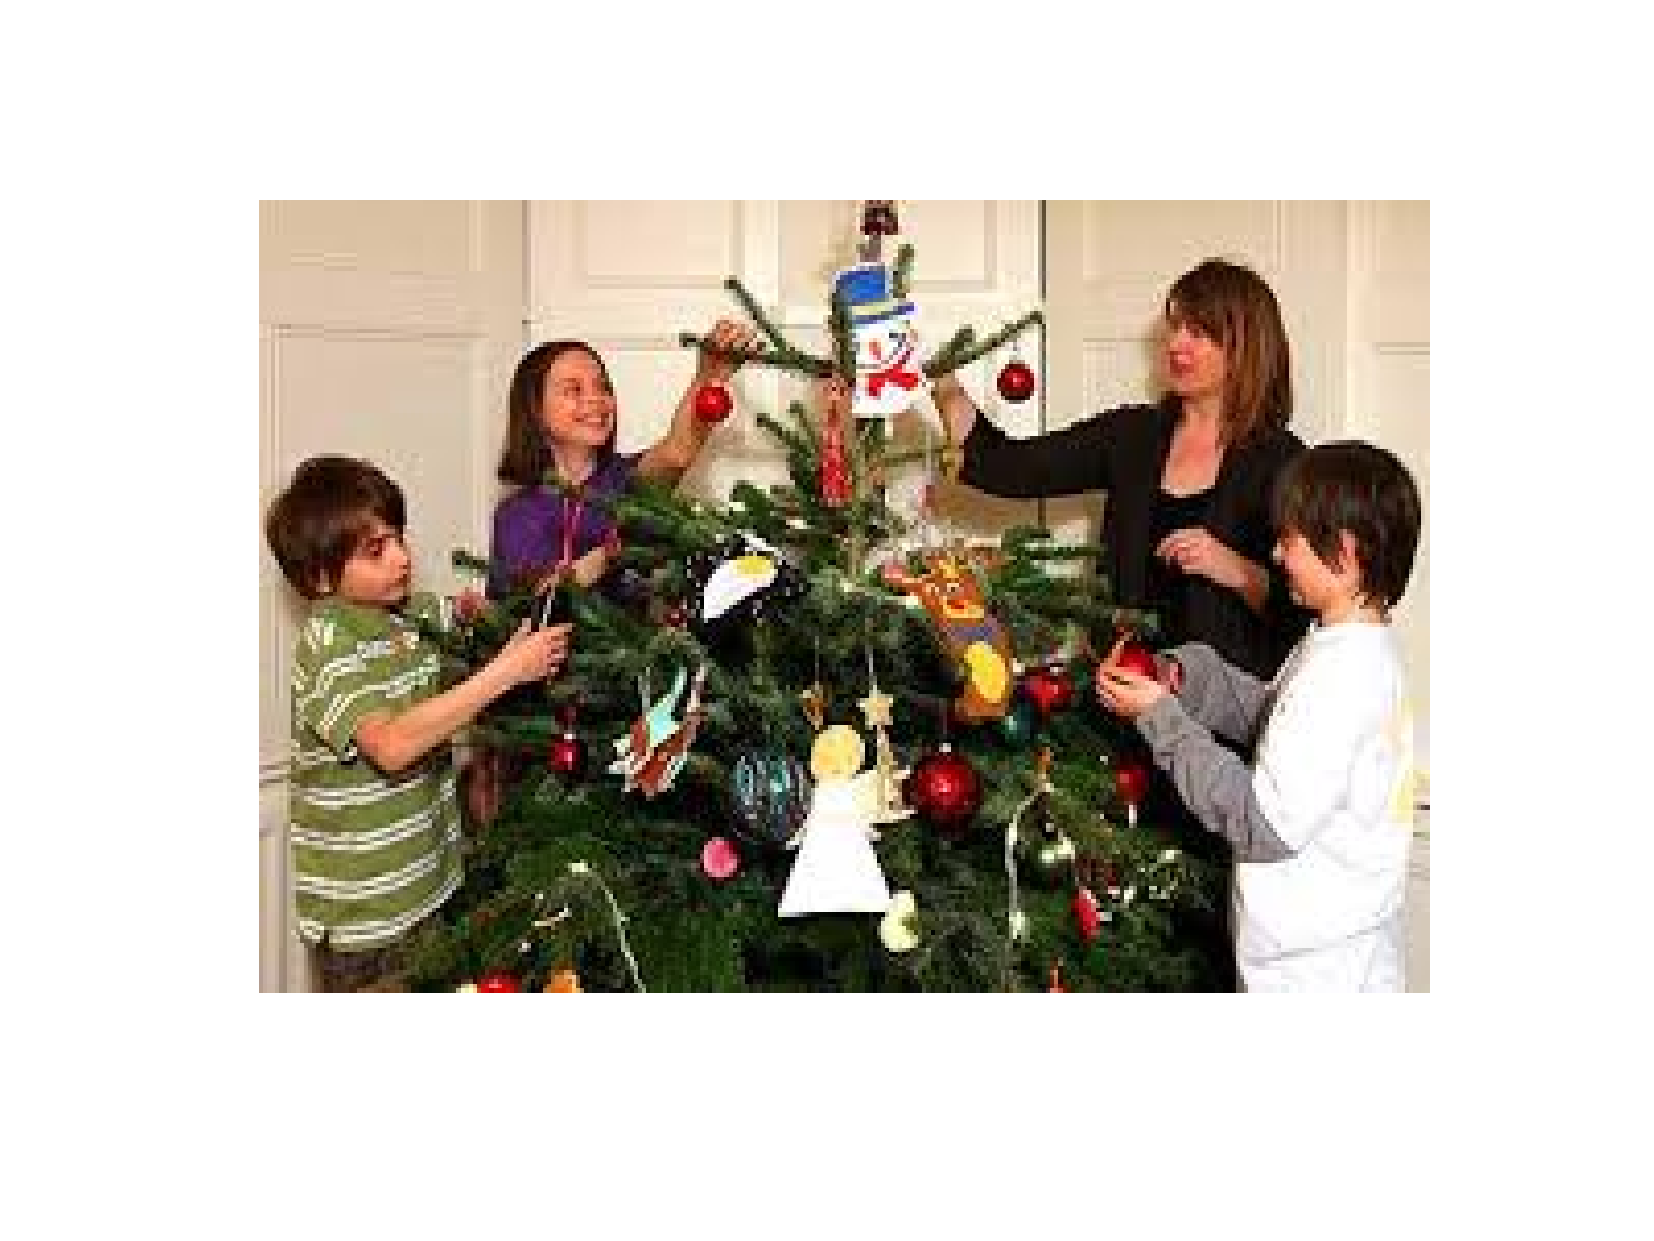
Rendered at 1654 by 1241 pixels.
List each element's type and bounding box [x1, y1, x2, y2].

picture [259, 200, 1430, 993]
